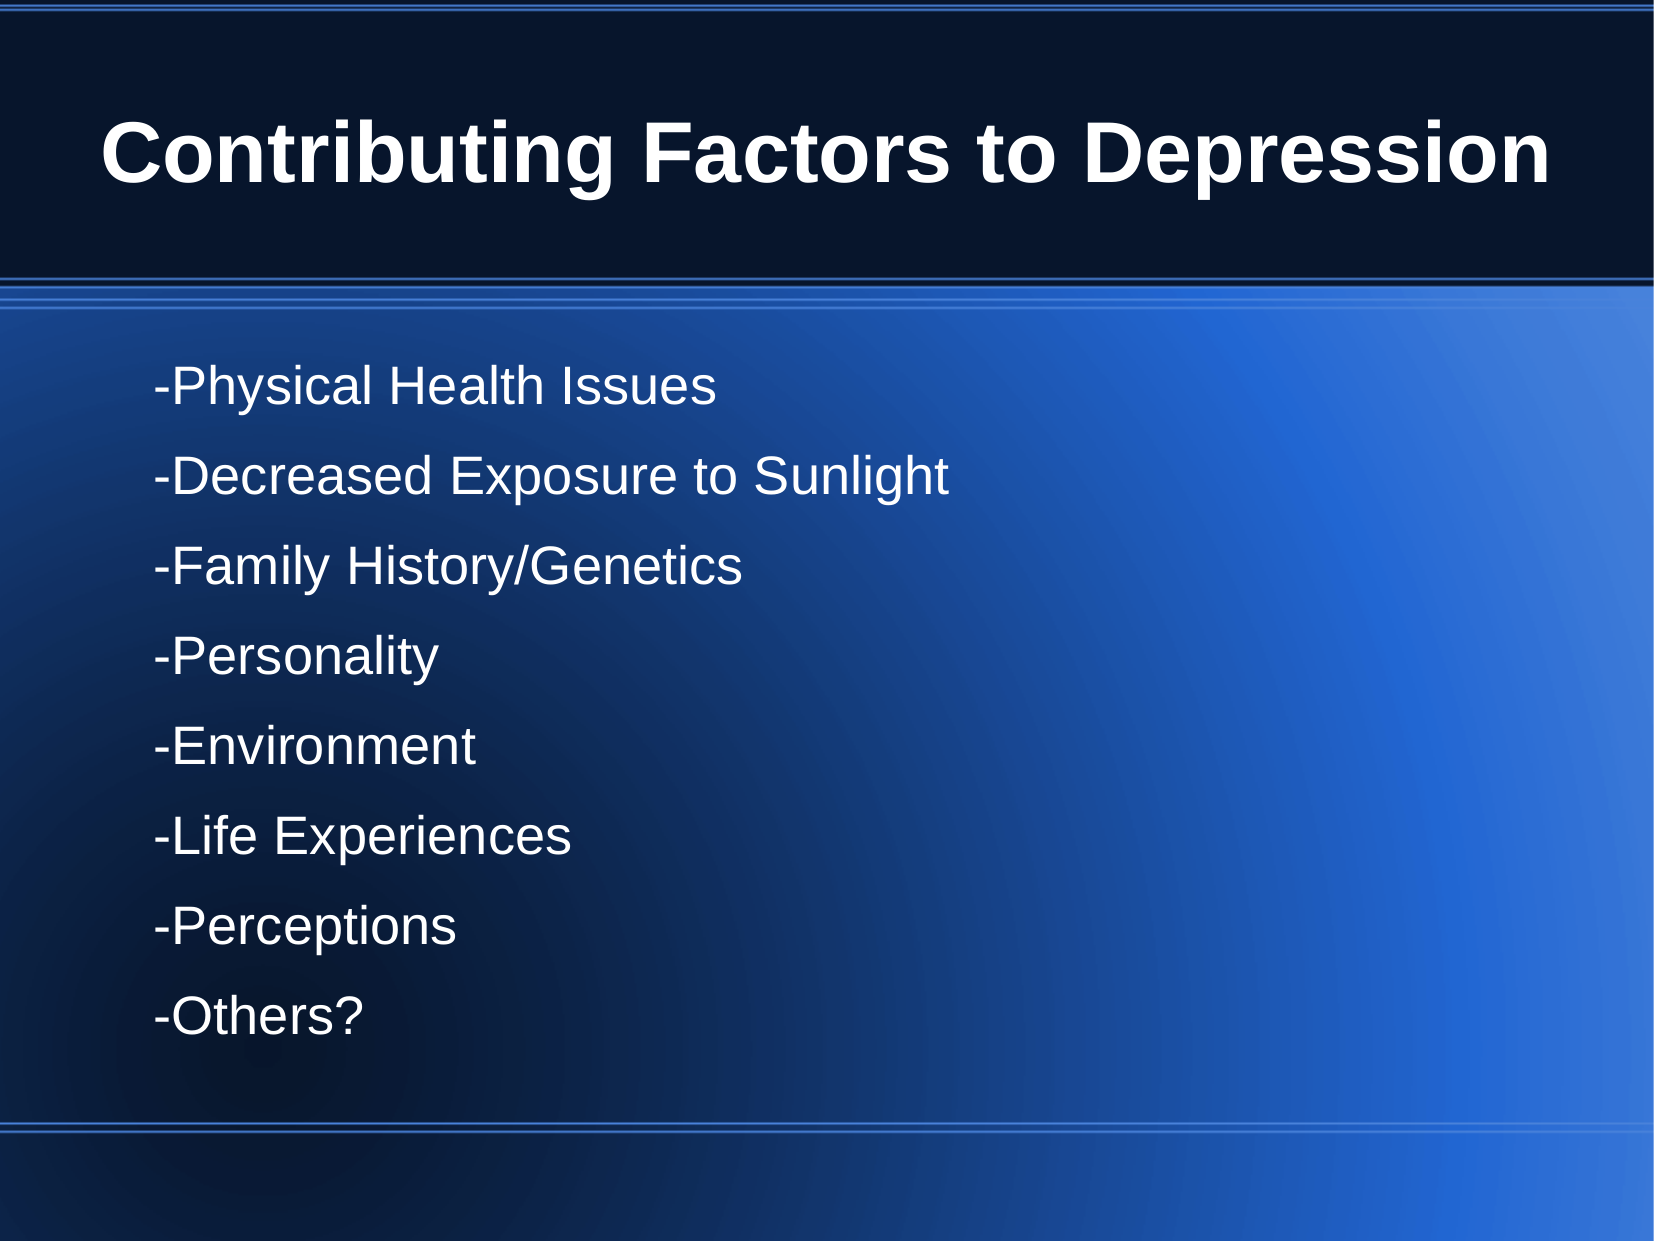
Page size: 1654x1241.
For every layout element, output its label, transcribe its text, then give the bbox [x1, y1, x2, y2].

list -Physical Health Issues -Decreased Exposure to Sunlight -Family History/Genetics -Personality -Environment -Life Experiences -Perceptions -Others? [82, 355, 1571, 1058]
picture [0, 0, 1654, 1241]
title Contributing Factors to Depression [82, 49, 1571, 257]
